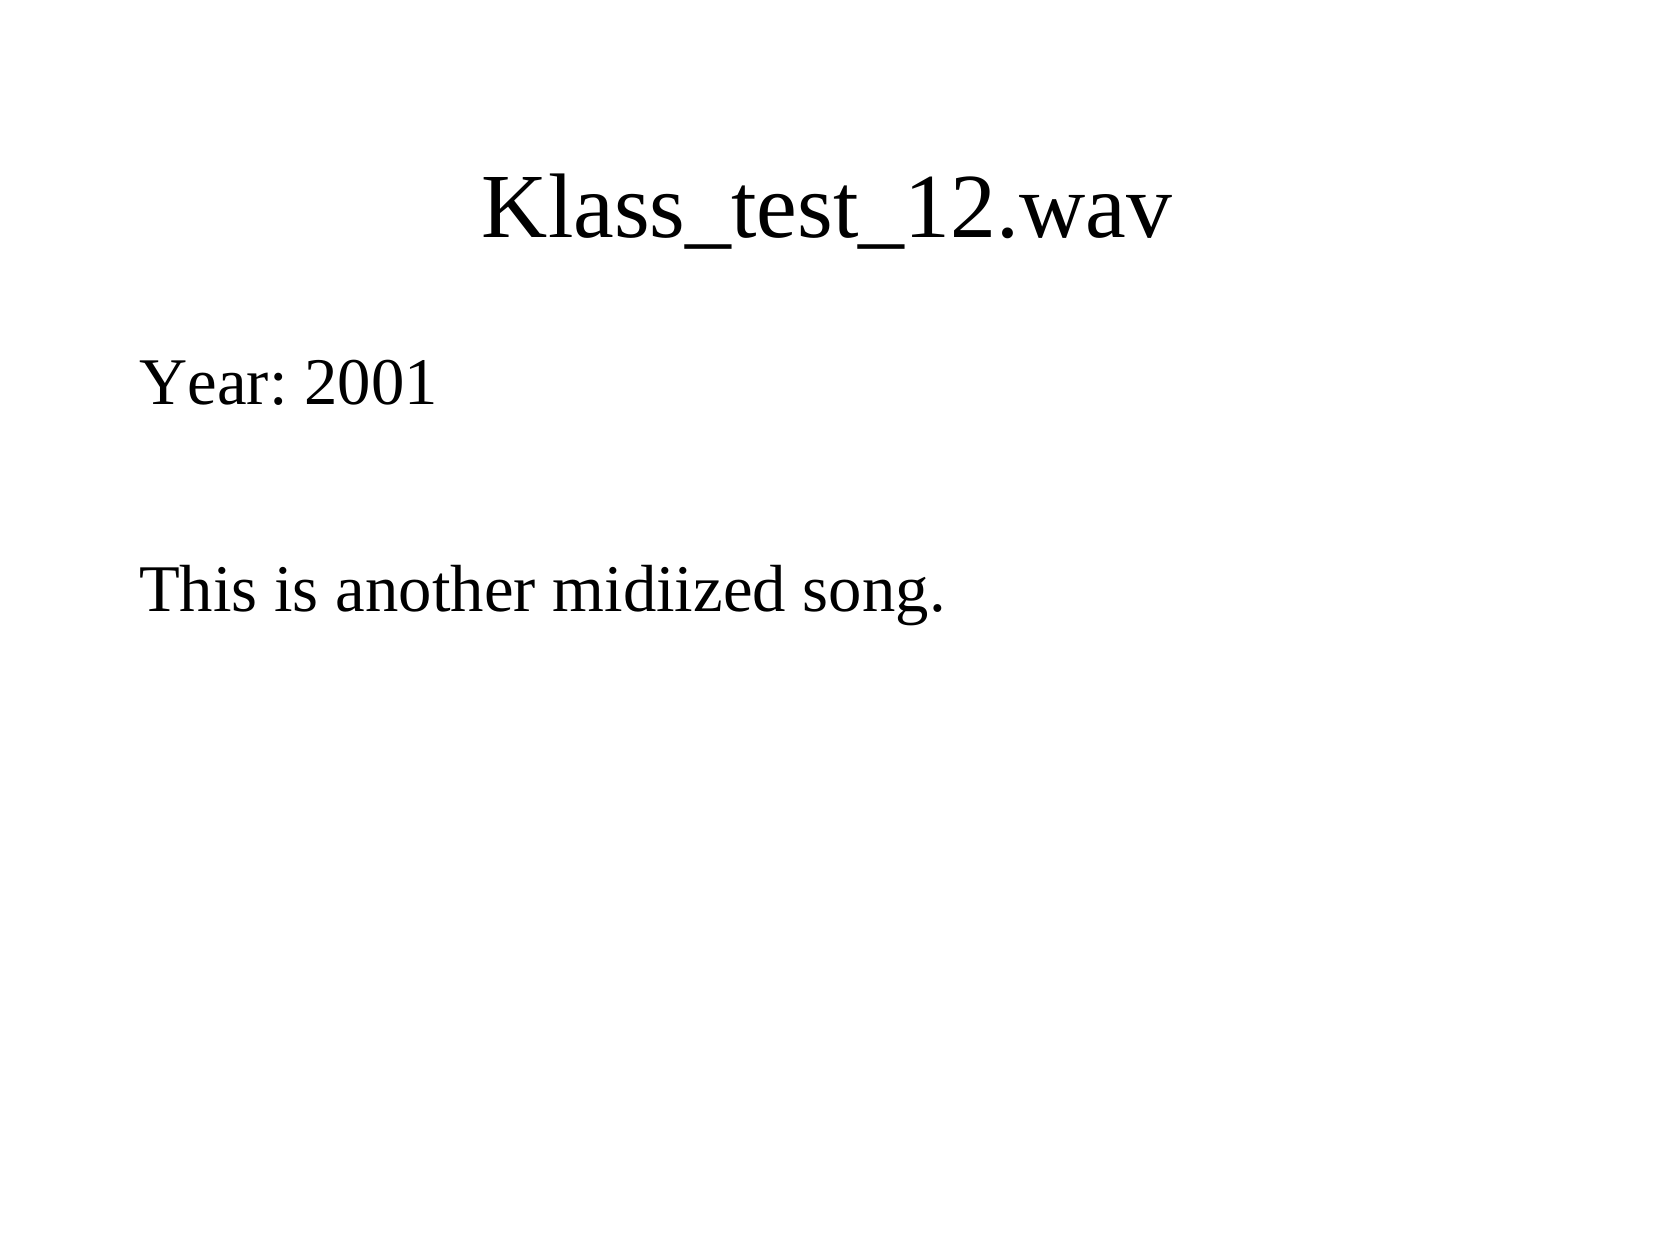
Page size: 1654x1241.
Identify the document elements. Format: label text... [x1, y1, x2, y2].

title Klass_test_12.wav [121, 102, 1534, 311]
list Year: 2001 This is another midiized song. [121, 344, 1534, 1127]
